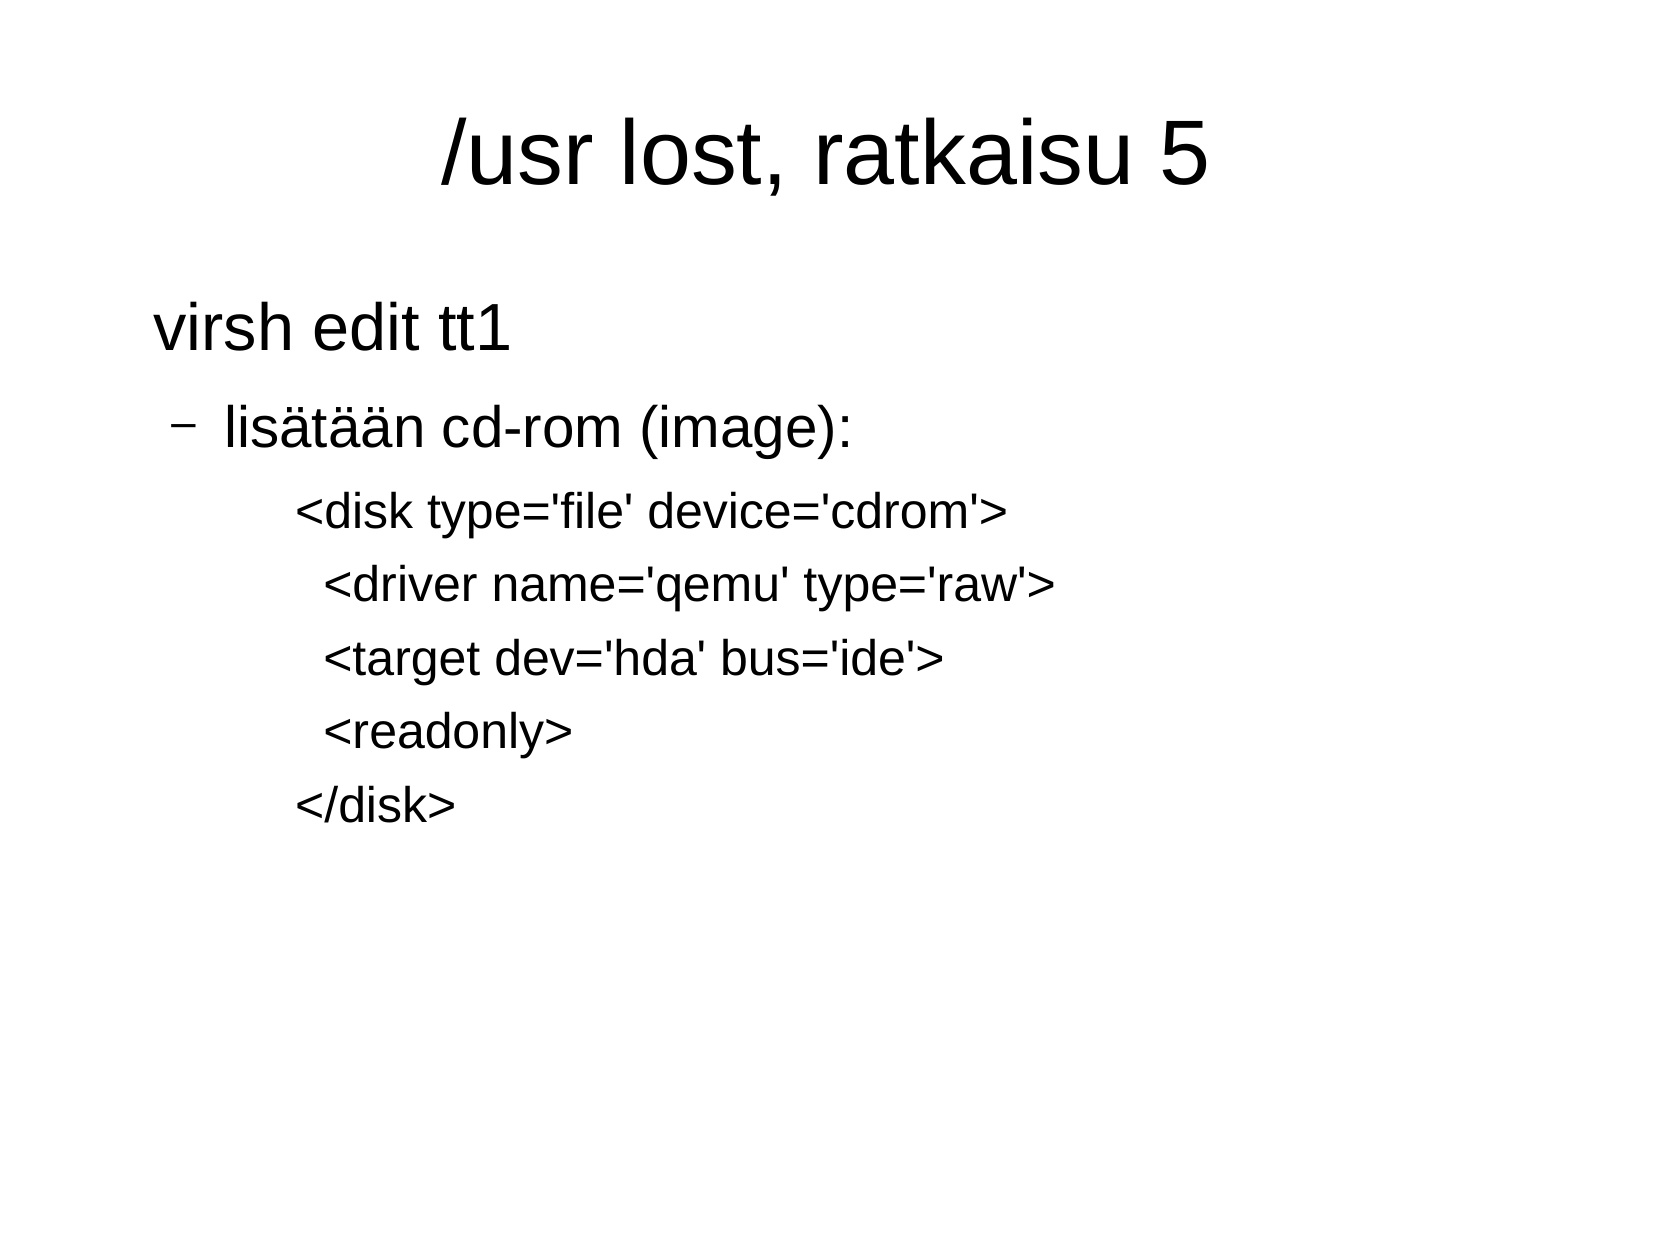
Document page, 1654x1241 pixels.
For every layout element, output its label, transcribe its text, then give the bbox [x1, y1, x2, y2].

list virsh edit tt1 lisätään cd-rom (image): <disk type='file' device='cdrom'> <driver name='qemu' type='raw'> <target dev='hda' bus='ide'> <readonly> </disk> [82, 290, 1571, 1010]
title /usr lost, ratkaisu 5 [82, 49, 1571, 257]
